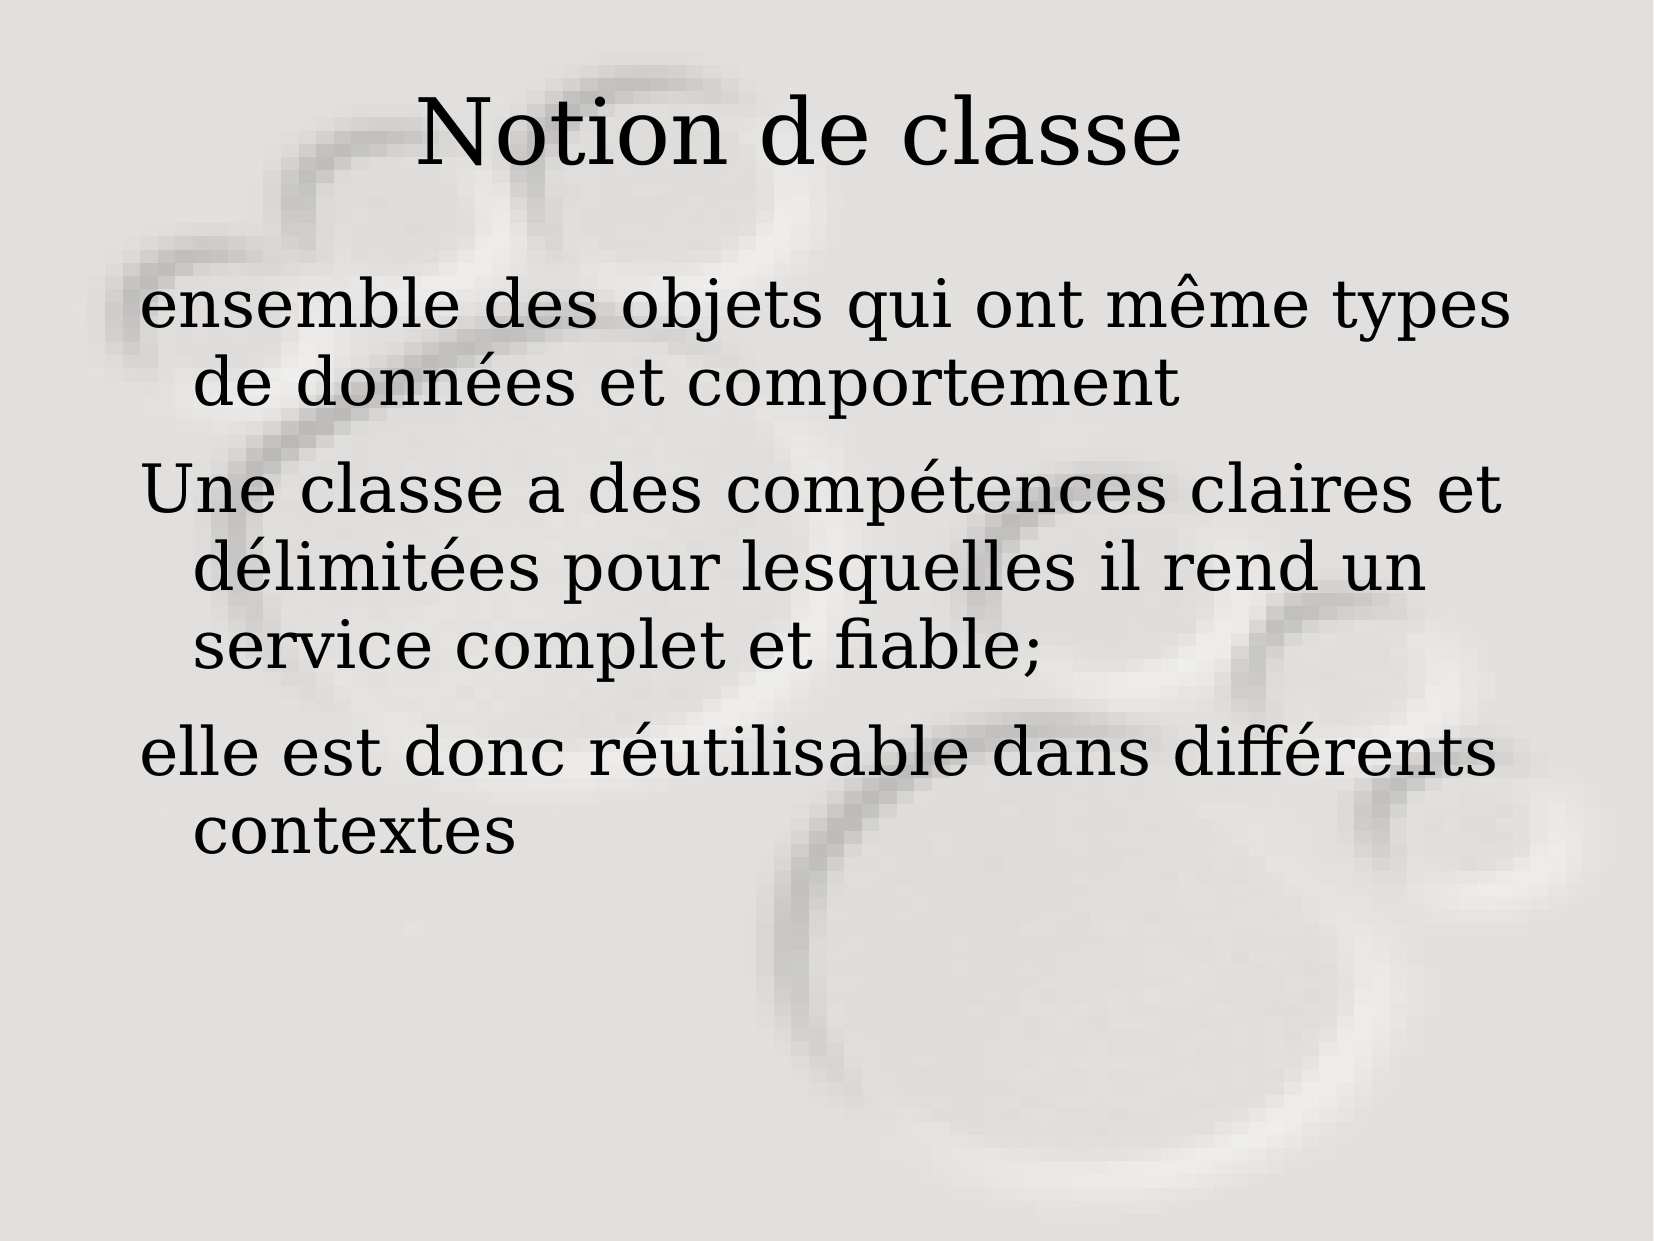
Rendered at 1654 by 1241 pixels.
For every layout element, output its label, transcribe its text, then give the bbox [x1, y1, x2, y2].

title Notion de classe [93, 29, 1506, 237]
picture [0, 0, 1654, 1241]
list ensemble des objets qui ont même types de données et comportement Une classe a des compétences claires et délimitées pour lesquelles il rend un service complet et fiable; elle est donc réutilisable dans différents contextes [121, 265, 1534, 1127]
